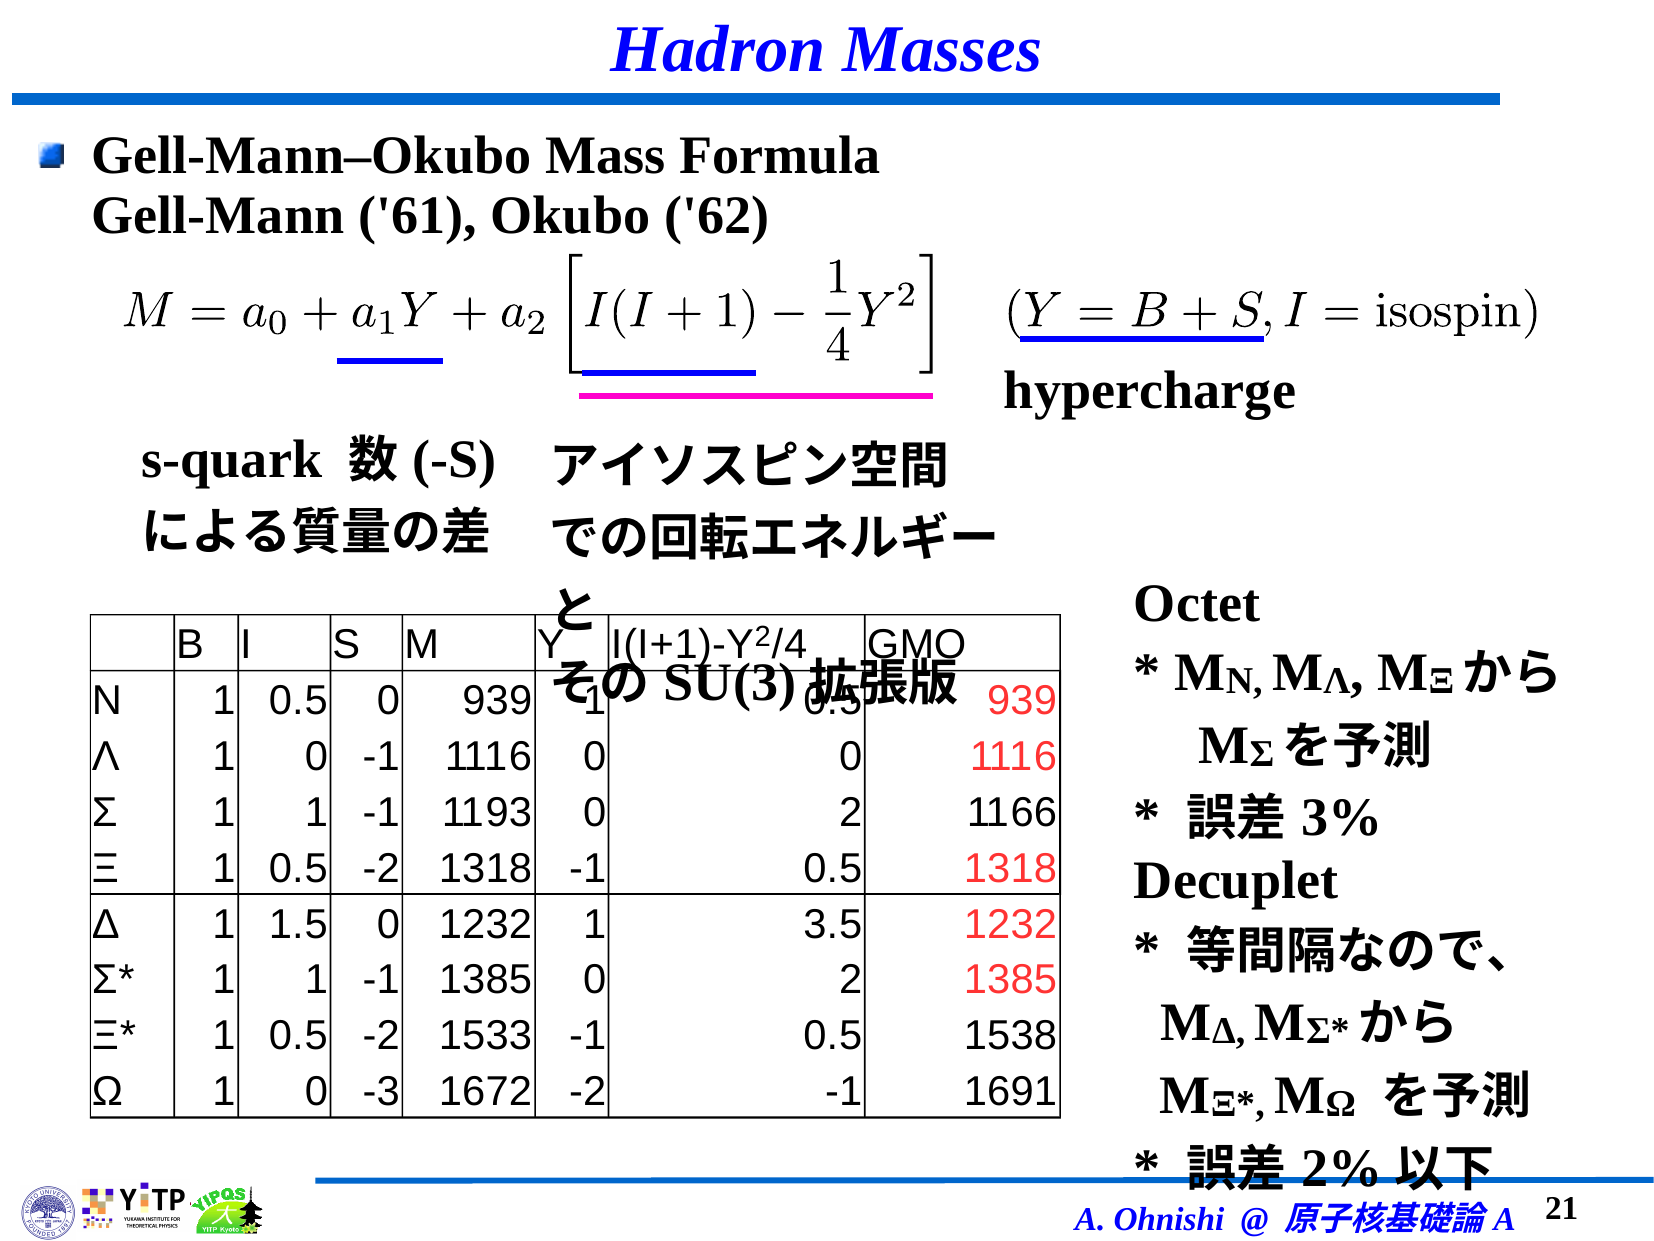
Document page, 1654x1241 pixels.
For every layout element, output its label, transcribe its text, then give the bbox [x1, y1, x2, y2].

chart [89, 614, 1062, 1120]
list Gell-Mann–Okubo Mass Formula Gell-Mann ('61), Okubo ('62) [20, 124, 1621, 1137]
text_box アイソスピン空間 での回転エネルギーと そのSU(3)拡張版 [549, 425, 1046, 586]
text_box s-quark 数(-S) による質量の差 [141, 419, 493, 530]
title Hadron Masses [0, 0, 1654, 99]
text_box [121, 253, 1542, 374]
text_box Octet * MN, MΛ, MΞから MΣを予測 * 誤差3% Decuplet * 等間隔なので、 MΔ, MΣ*から MΞ*, MΩ を予測 * 誤差2%以下 [1133, 572, 1619, 1164]
picture [20, 1185, 76, 1241]
text_box hypercharge [1003, 360, 1297, 421]
picture [77, 1179, 263, 1234]
